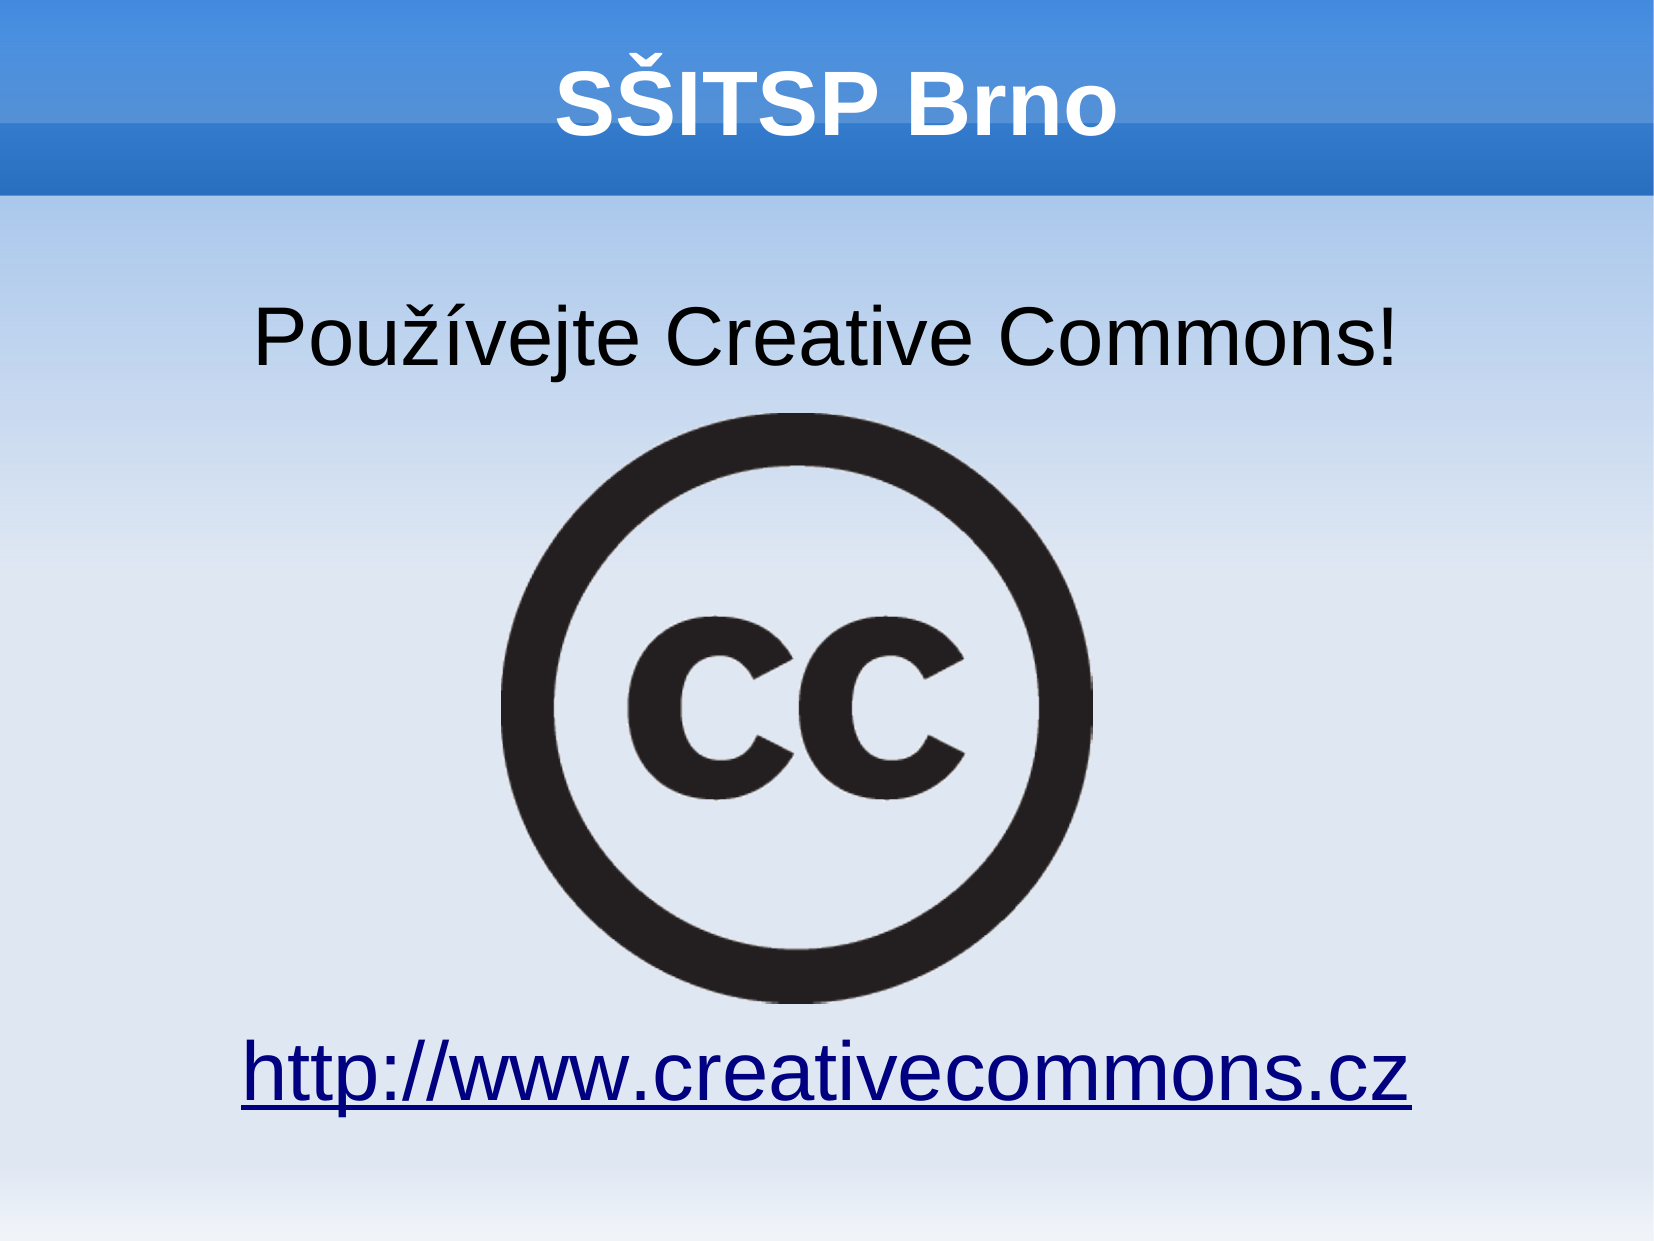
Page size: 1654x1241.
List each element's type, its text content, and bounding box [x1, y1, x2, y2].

picture [0, 0, 1654, 1241]
title SŠITSP Brno [76, 7, 1565, 200]
list Používejte Creative Commons! http://www.creativecommons.cz [82, 290, 1571, 1223]
